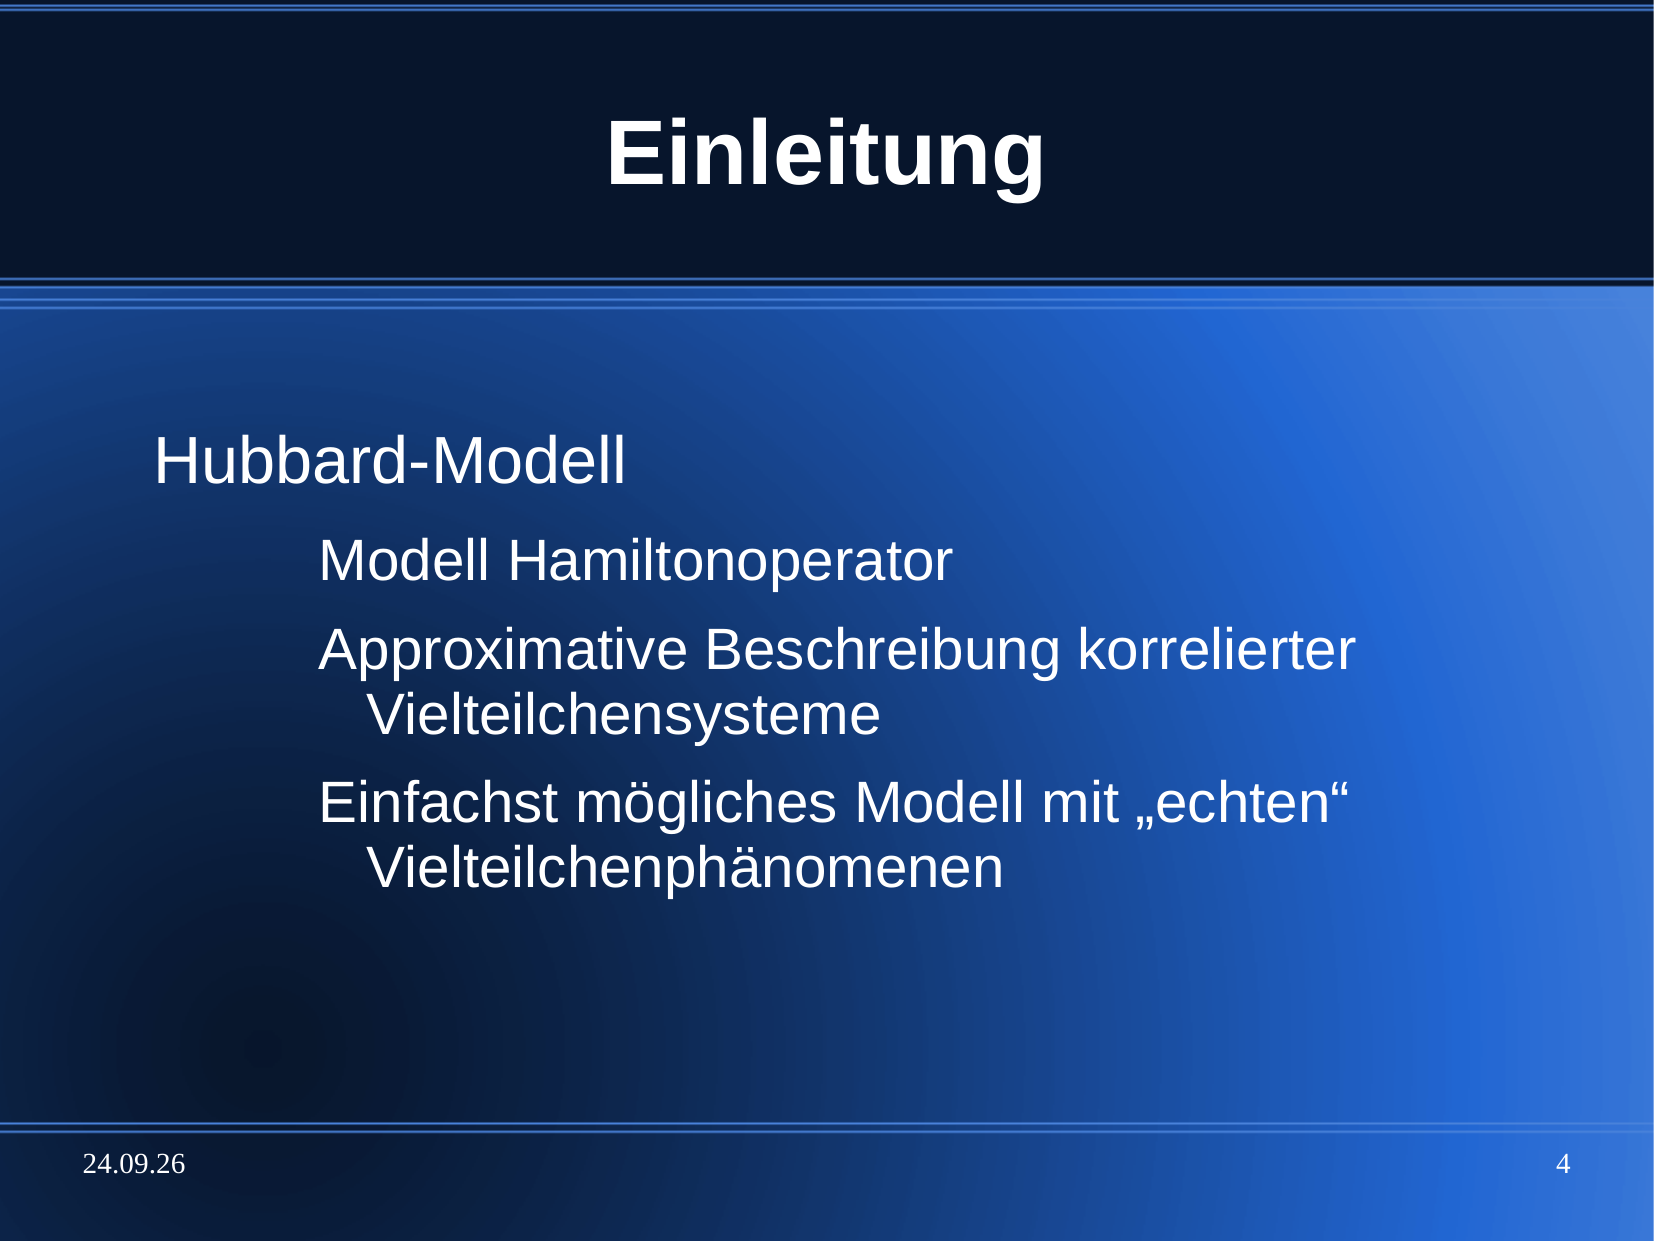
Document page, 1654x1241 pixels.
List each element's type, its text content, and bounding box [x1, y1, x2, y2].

picture [0, 0, 1654, 1241]
list Hubbard-Modell Modell Hamiltonoperator Approximative Beschreibung korrelierter Vielteilchensysteme Einfachst mögliches Modell mit „echten“ Vielteilchenphänomenen [82, 355, 1571, 1058]
title Einleitung [82, 49, 1571, 257]
